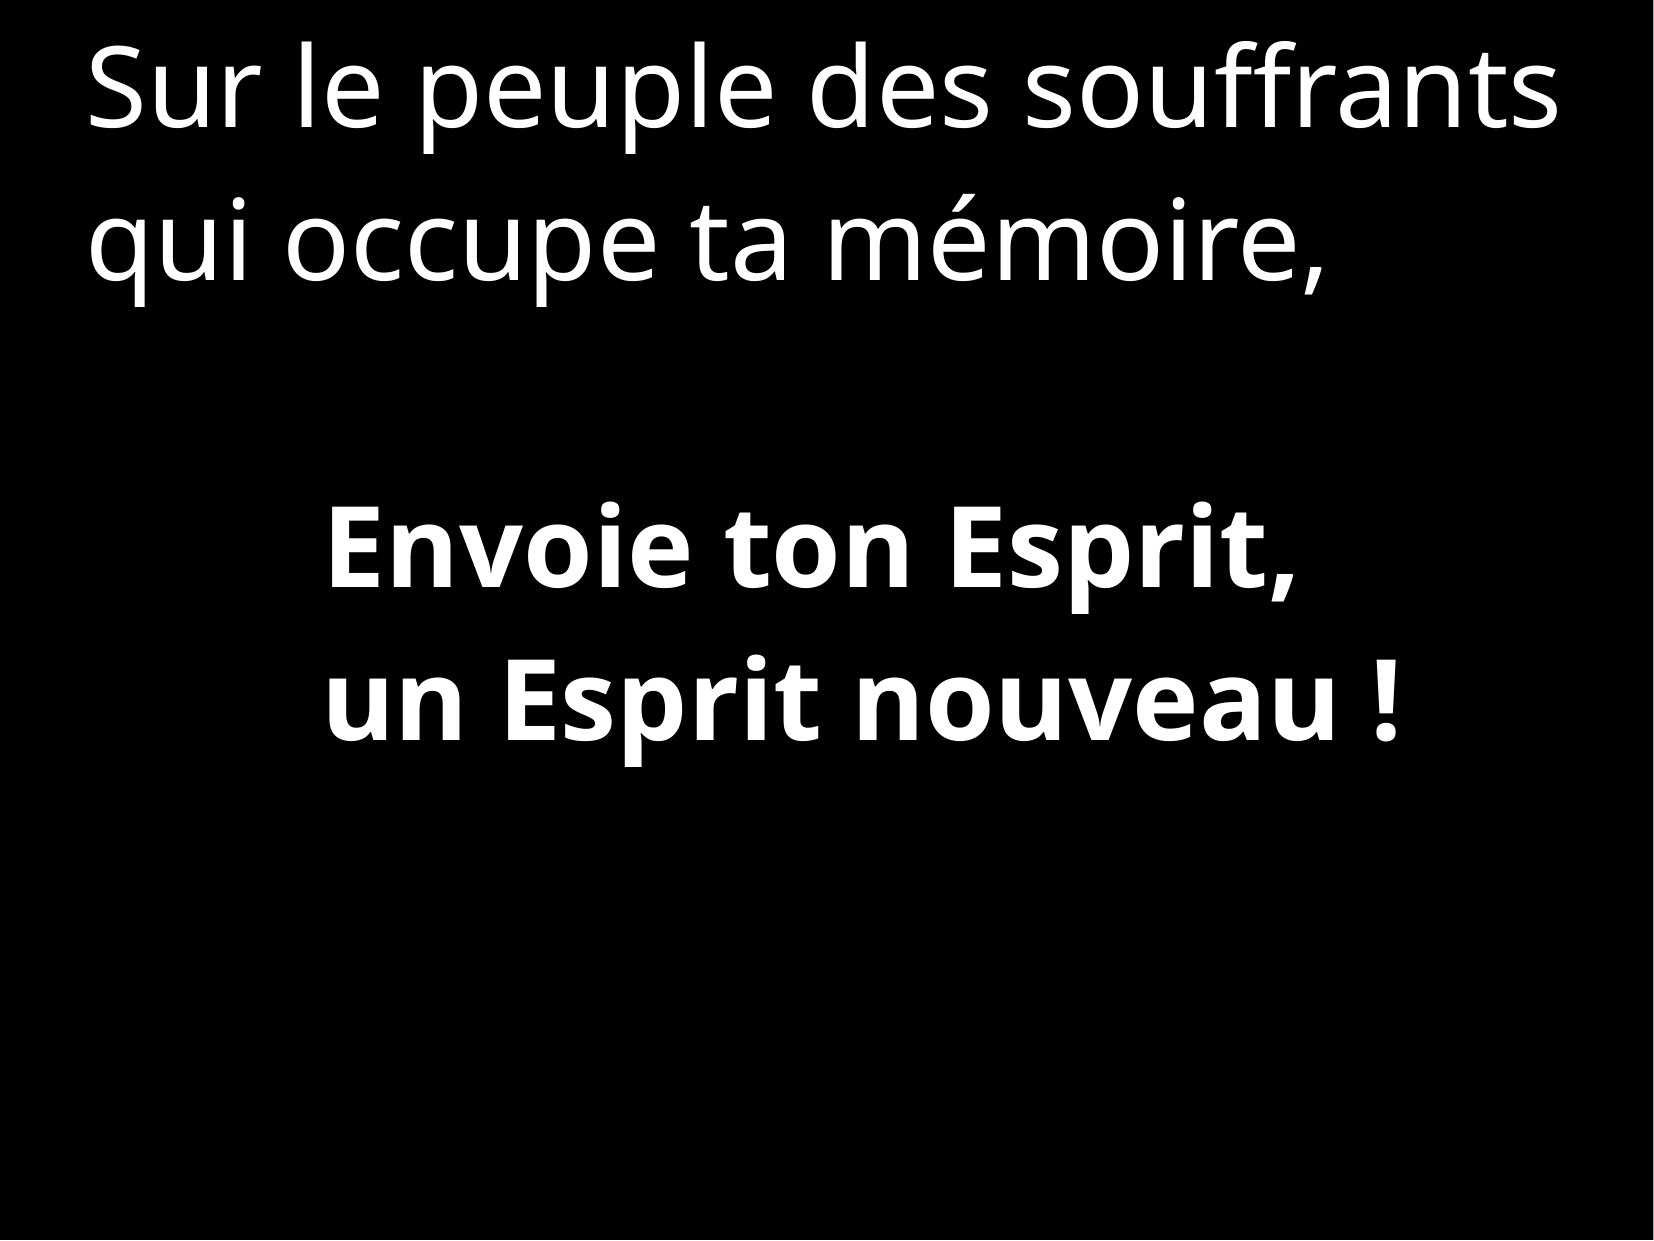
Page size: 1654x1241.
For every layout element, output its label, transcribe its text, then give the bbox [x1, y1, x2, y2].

text_box Sur le peuple des souffrants qui occupe ta mémoire, Envoie ton Esprit, un Esprit nouveau ! [0, 0, 1654, 1241]
